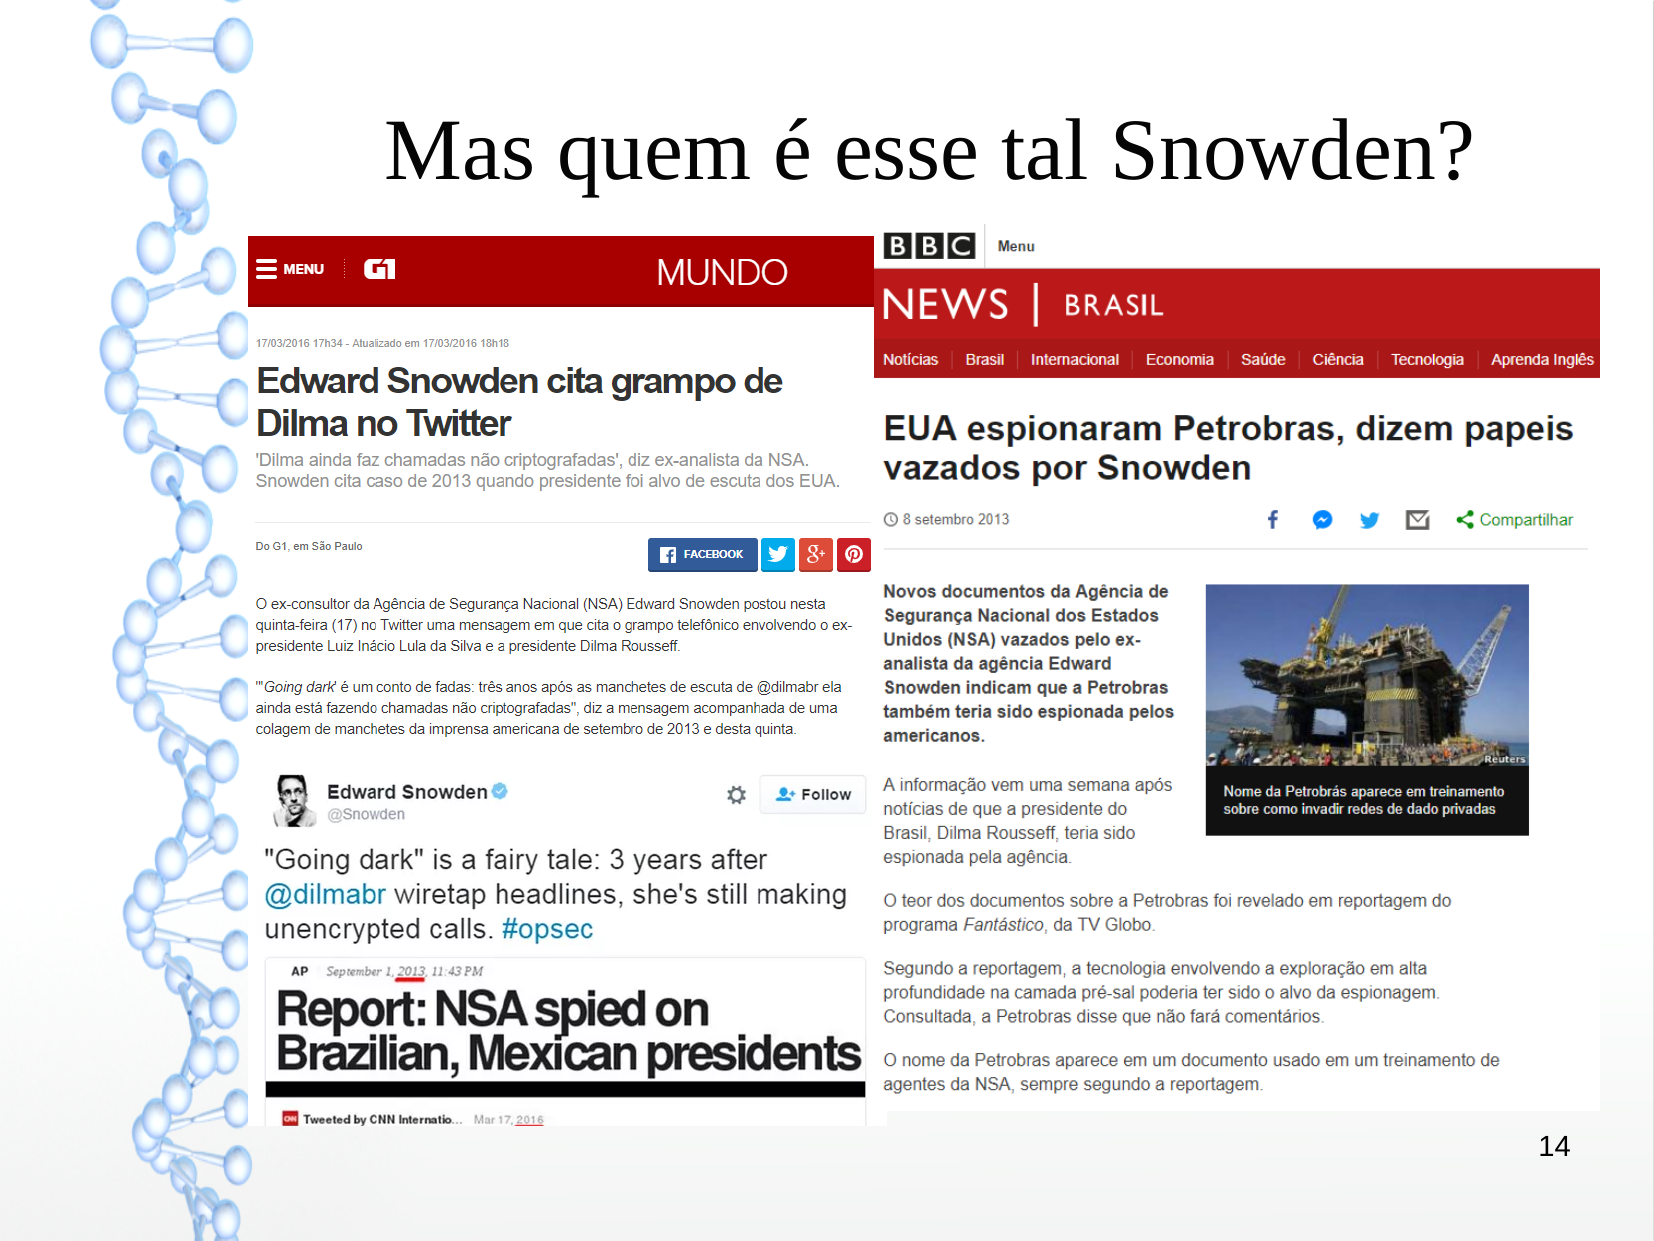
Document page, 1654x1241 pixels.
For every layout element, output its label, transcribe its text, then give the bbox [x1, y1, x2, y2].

title Mas quem é esse tal Snowden? [265, 47, 1595, 236]
picture [0, 0, 1654, 1241]
